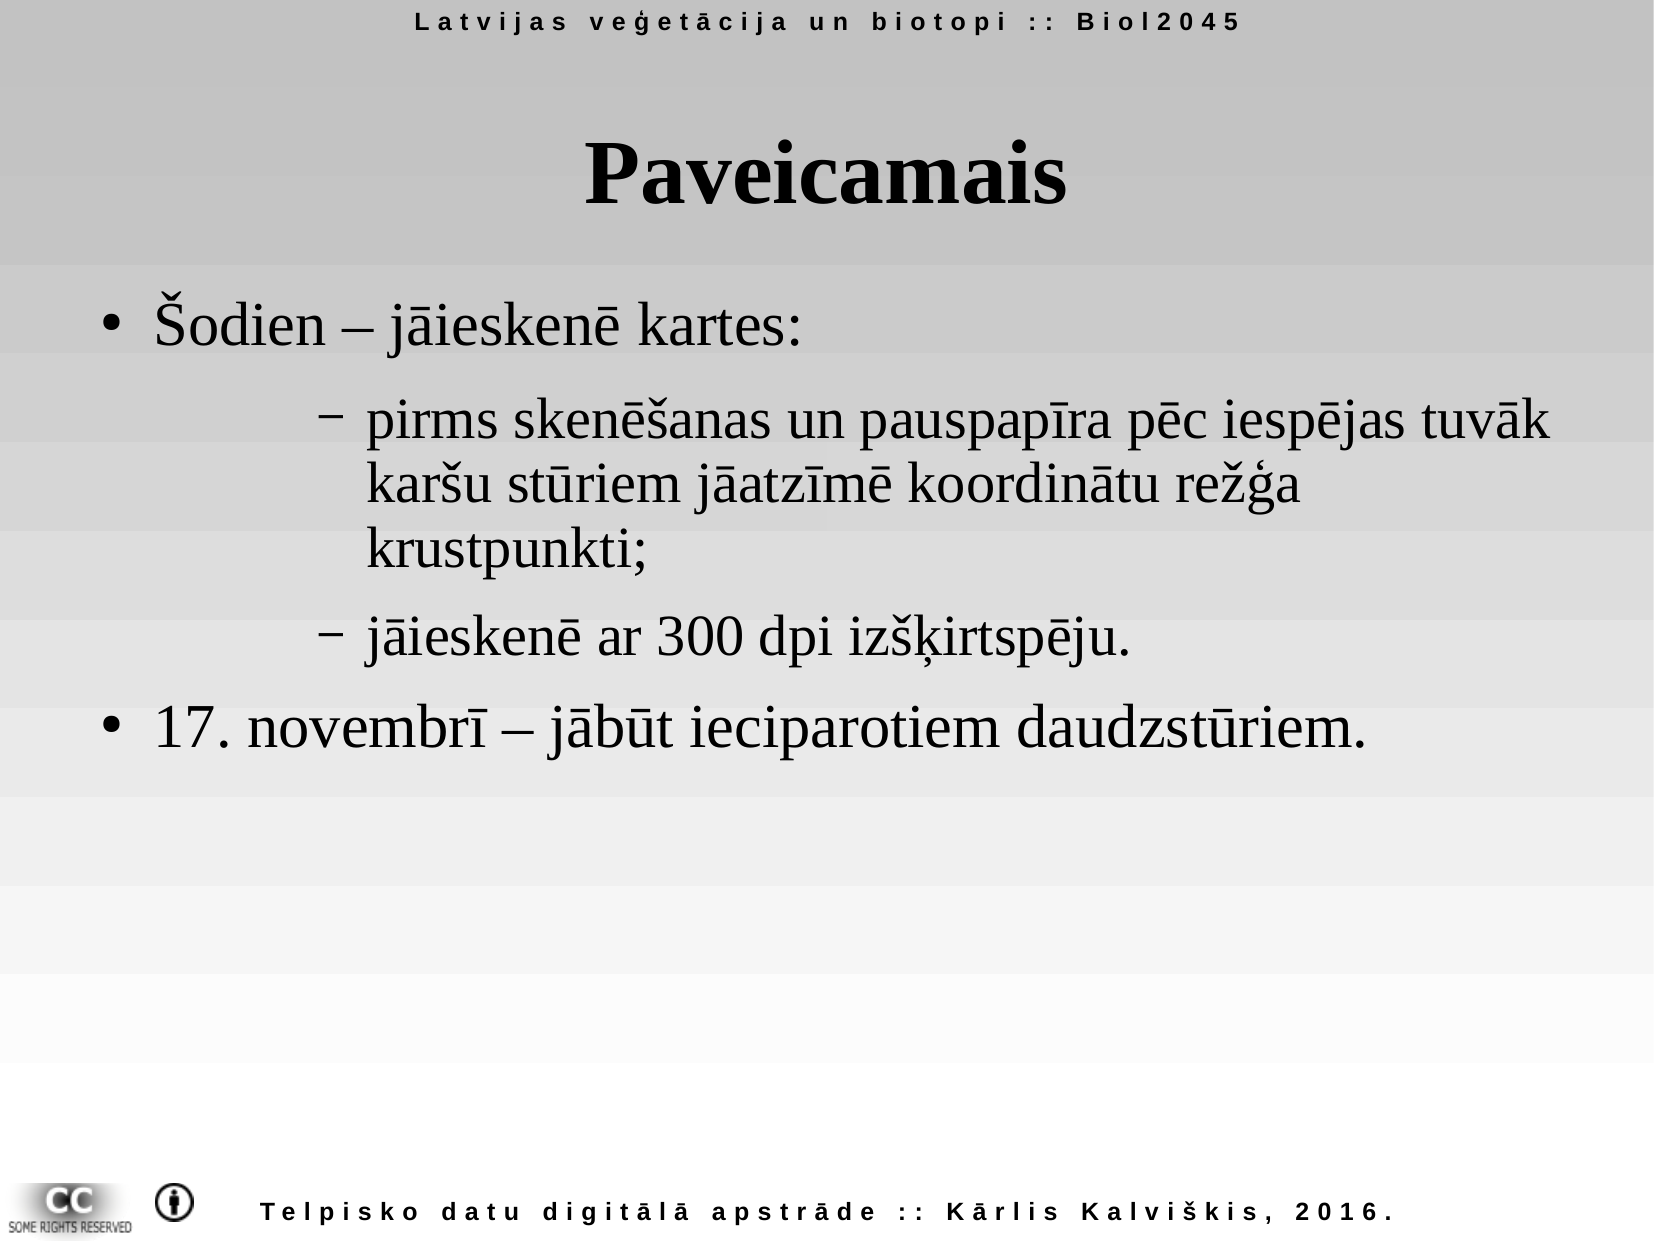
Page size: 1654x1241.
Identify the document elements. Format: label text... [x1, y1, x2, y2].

picture [0, 0, 1654, 1241]
title Paveicamais [29, 49, 1625, 296]
list Šodien – jāieskenē kartes: pirms skenēšanas un pauspapīra pēc iespējas tuvāk karšu stūriem jāatzīmē koordinātu režģa krustpunkti; jāieskenē ar 300 dpi izšķirtspēju. 17. novembrī – jābūt ieciparotiem daudzstūriem. [82, 289, 1571, 1113]
